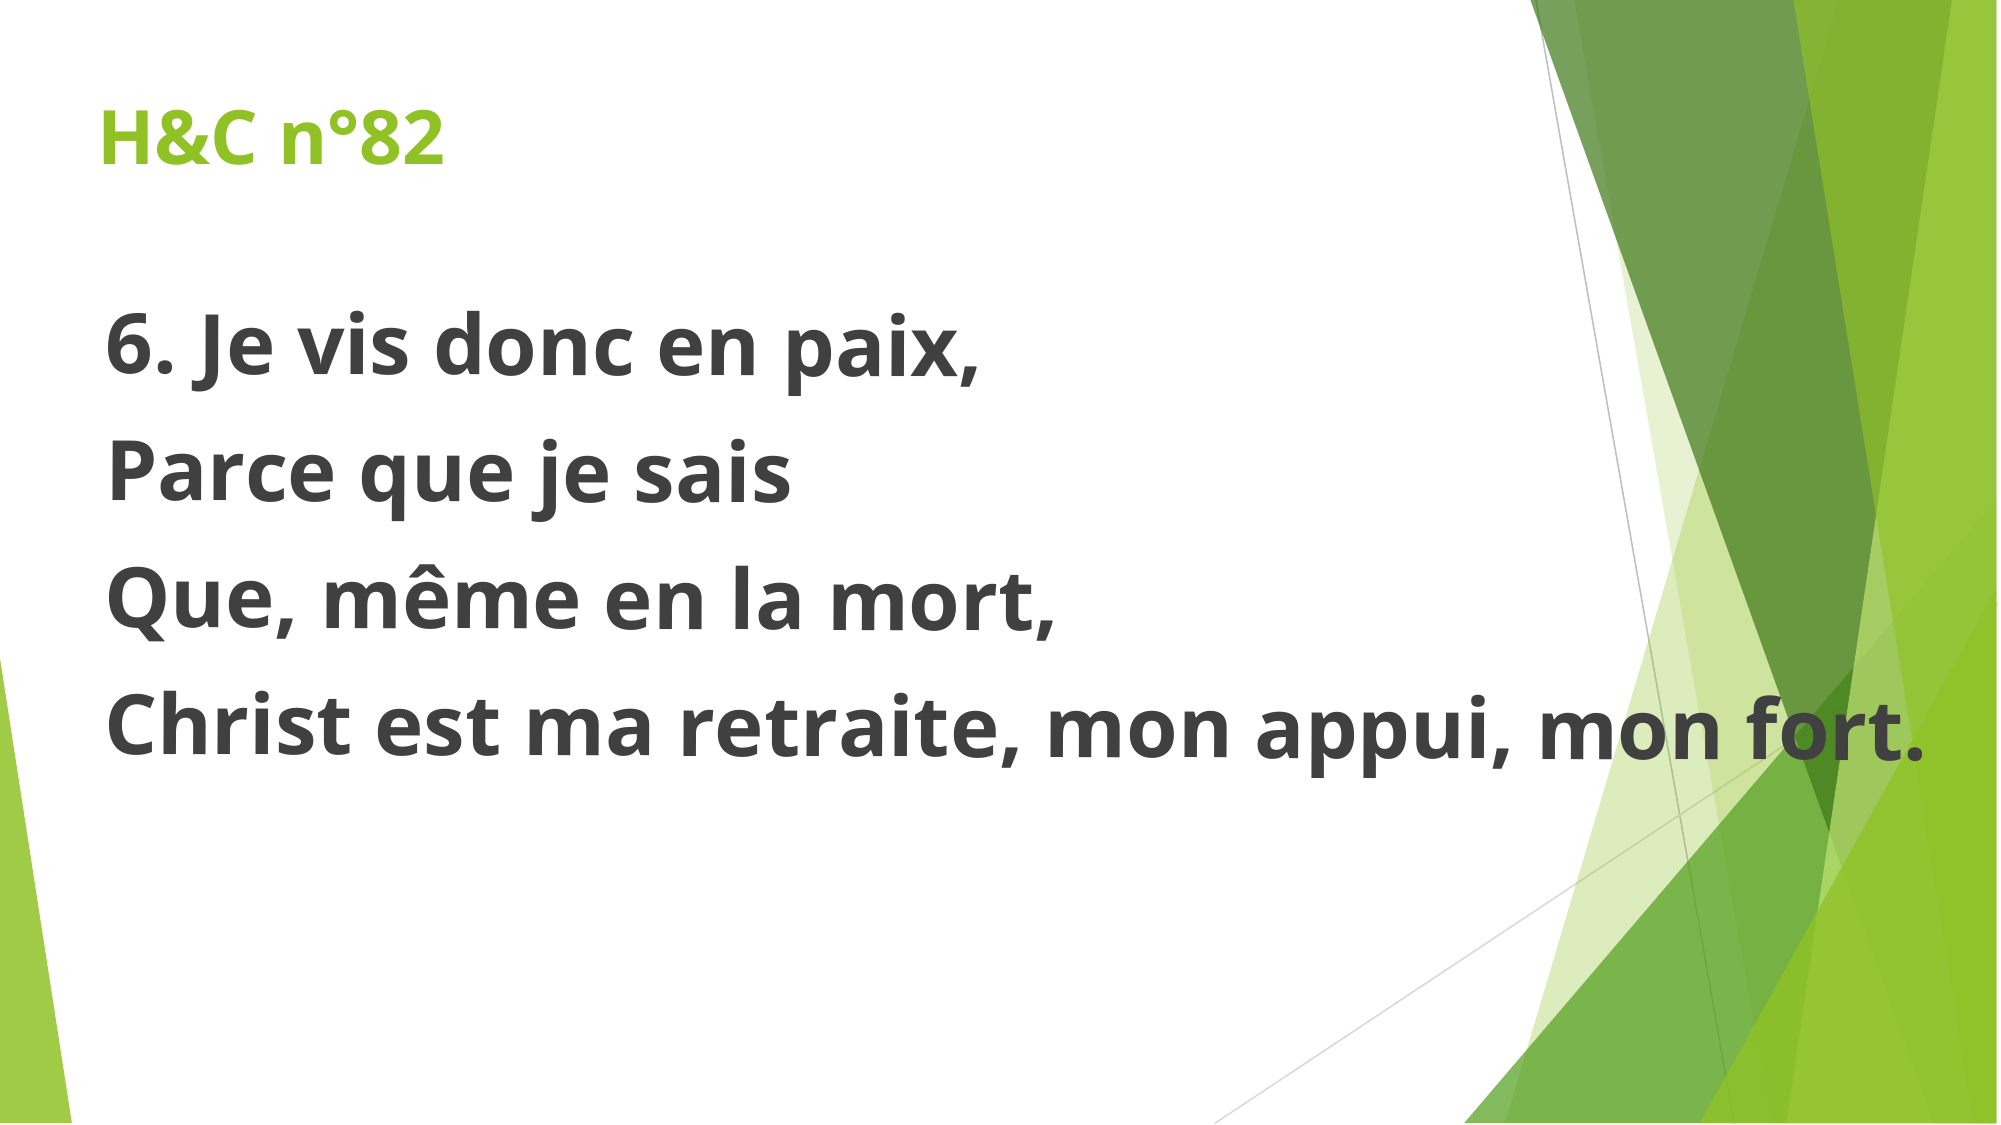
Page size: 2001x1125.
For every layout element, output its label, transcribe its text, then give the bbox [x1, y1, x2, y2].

text_box 6. Je vis donc en paix, Parce que je sais Que, même en la mort, Christ est ma retraite, mon appui, mon fort. [88, 267, 1958, 1086]
text_box H&C n°82 [82, 82, 496, 189]
